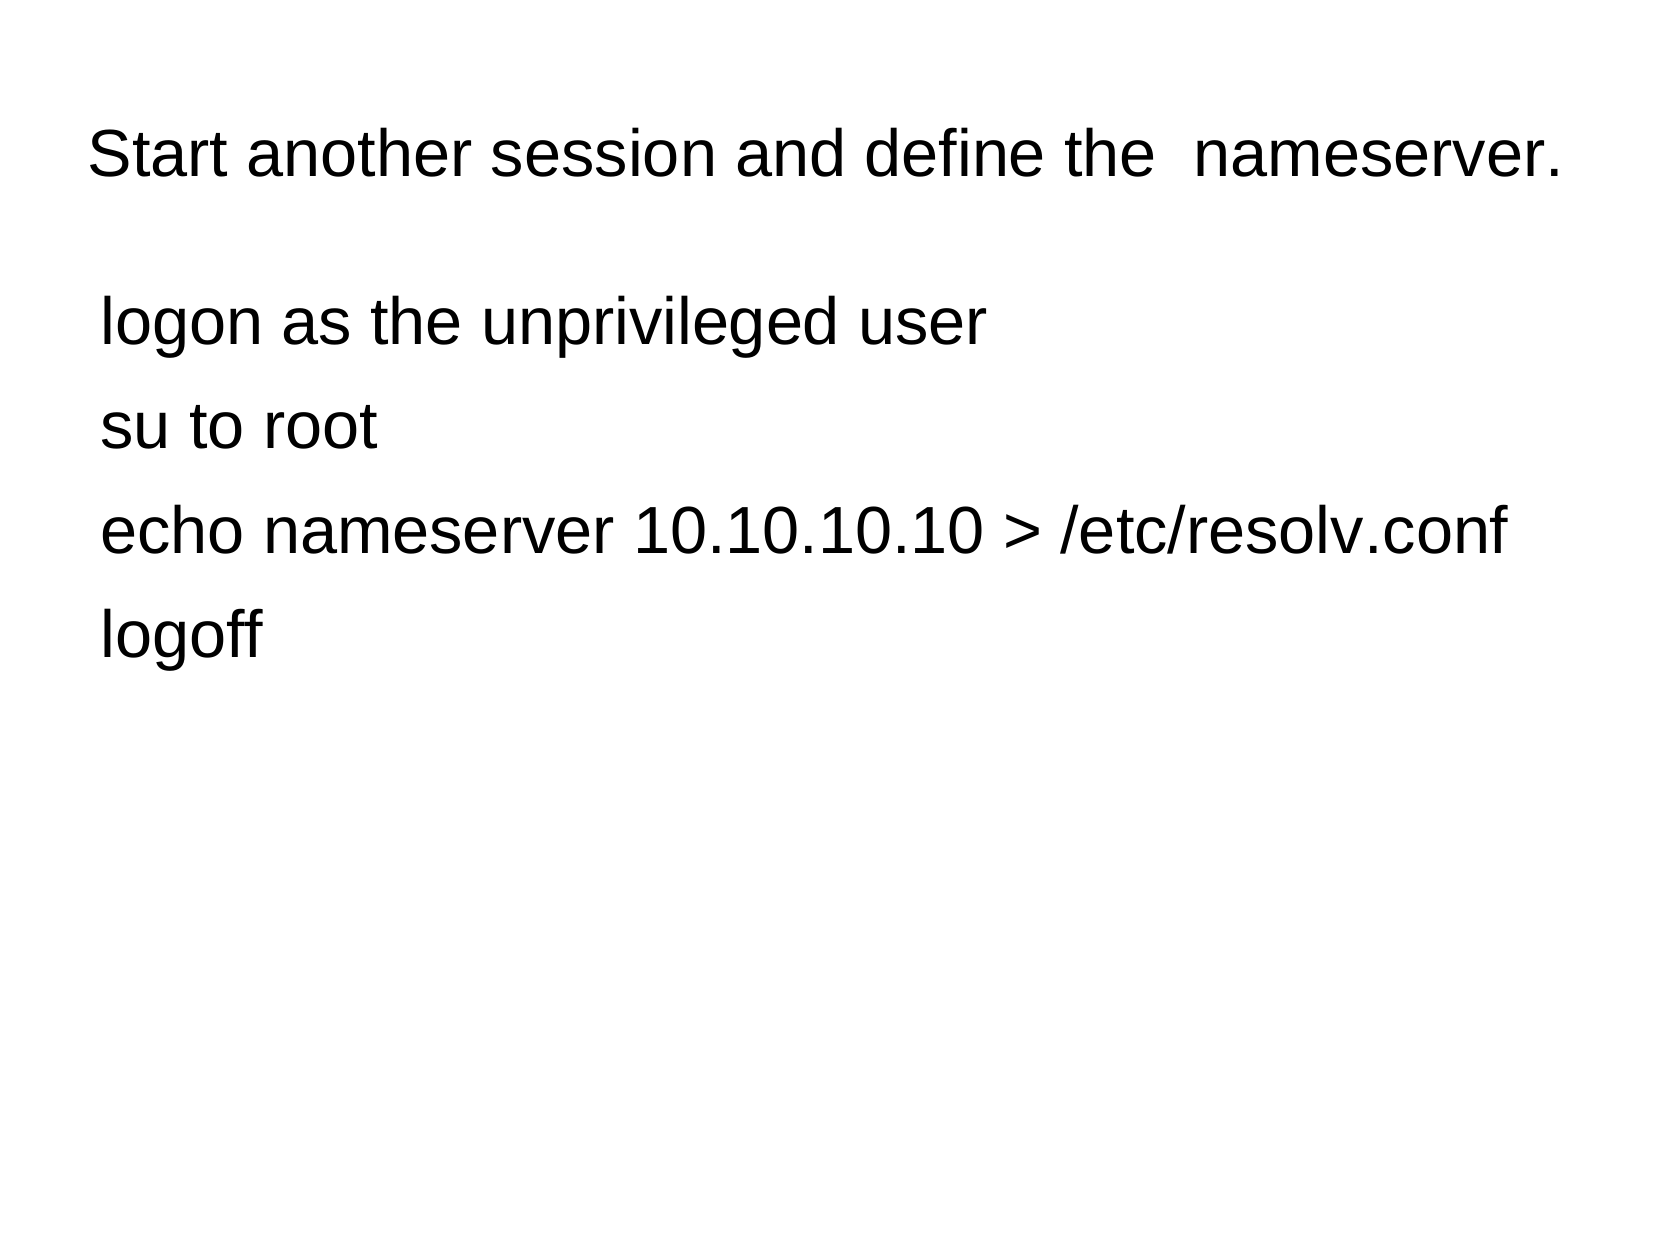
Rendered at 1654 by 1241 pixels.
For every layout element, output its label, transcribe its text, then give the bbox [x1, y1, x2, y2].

title Start another session and define the nameserver. [82, 49, 1571, 257]
list logon as the unprivileged user su to root echo nameserver 10.10.10.10 > /etc/resolv.conf logoff [82, 284, 1571, 1088]
